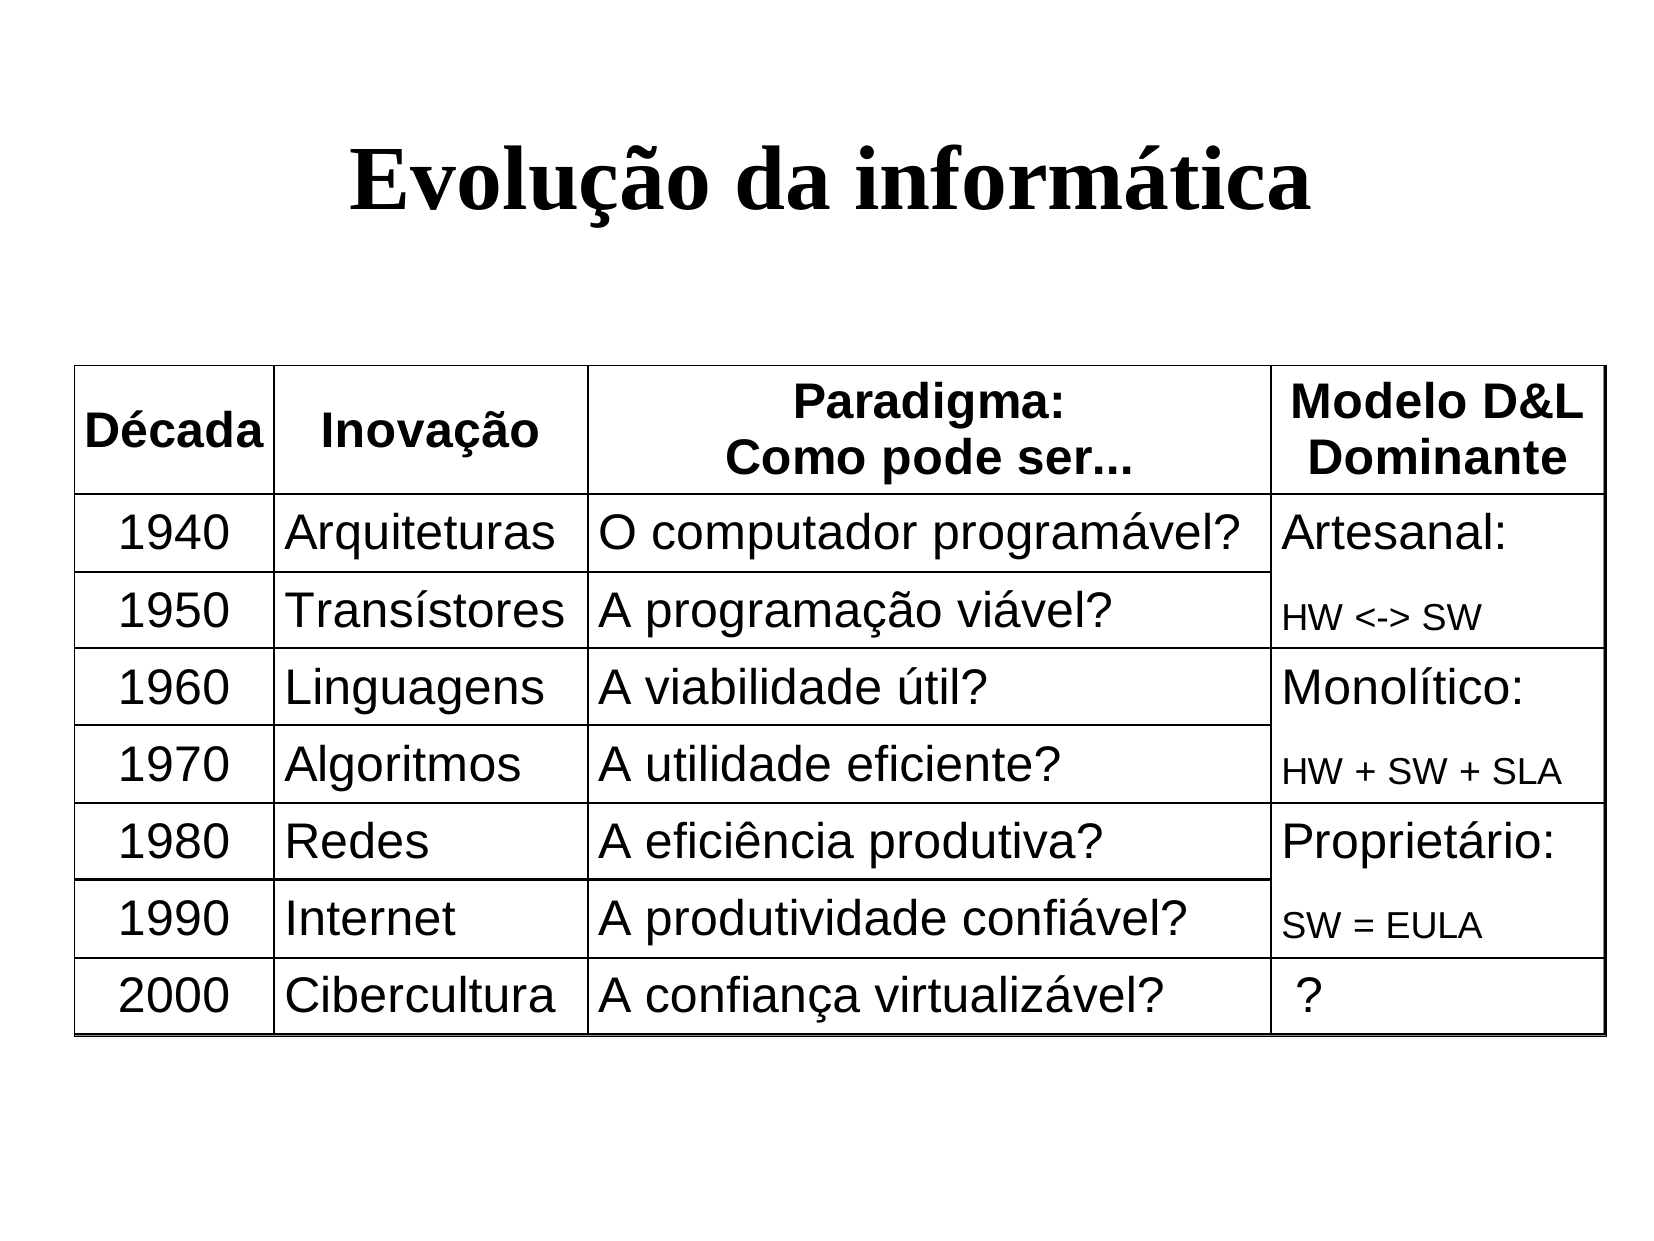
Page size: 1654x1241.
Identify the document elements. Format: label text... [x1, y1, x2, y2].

chart [74, 365, 1607, 1037]
title Evolução da informática [140, 75, 1547, 282]
